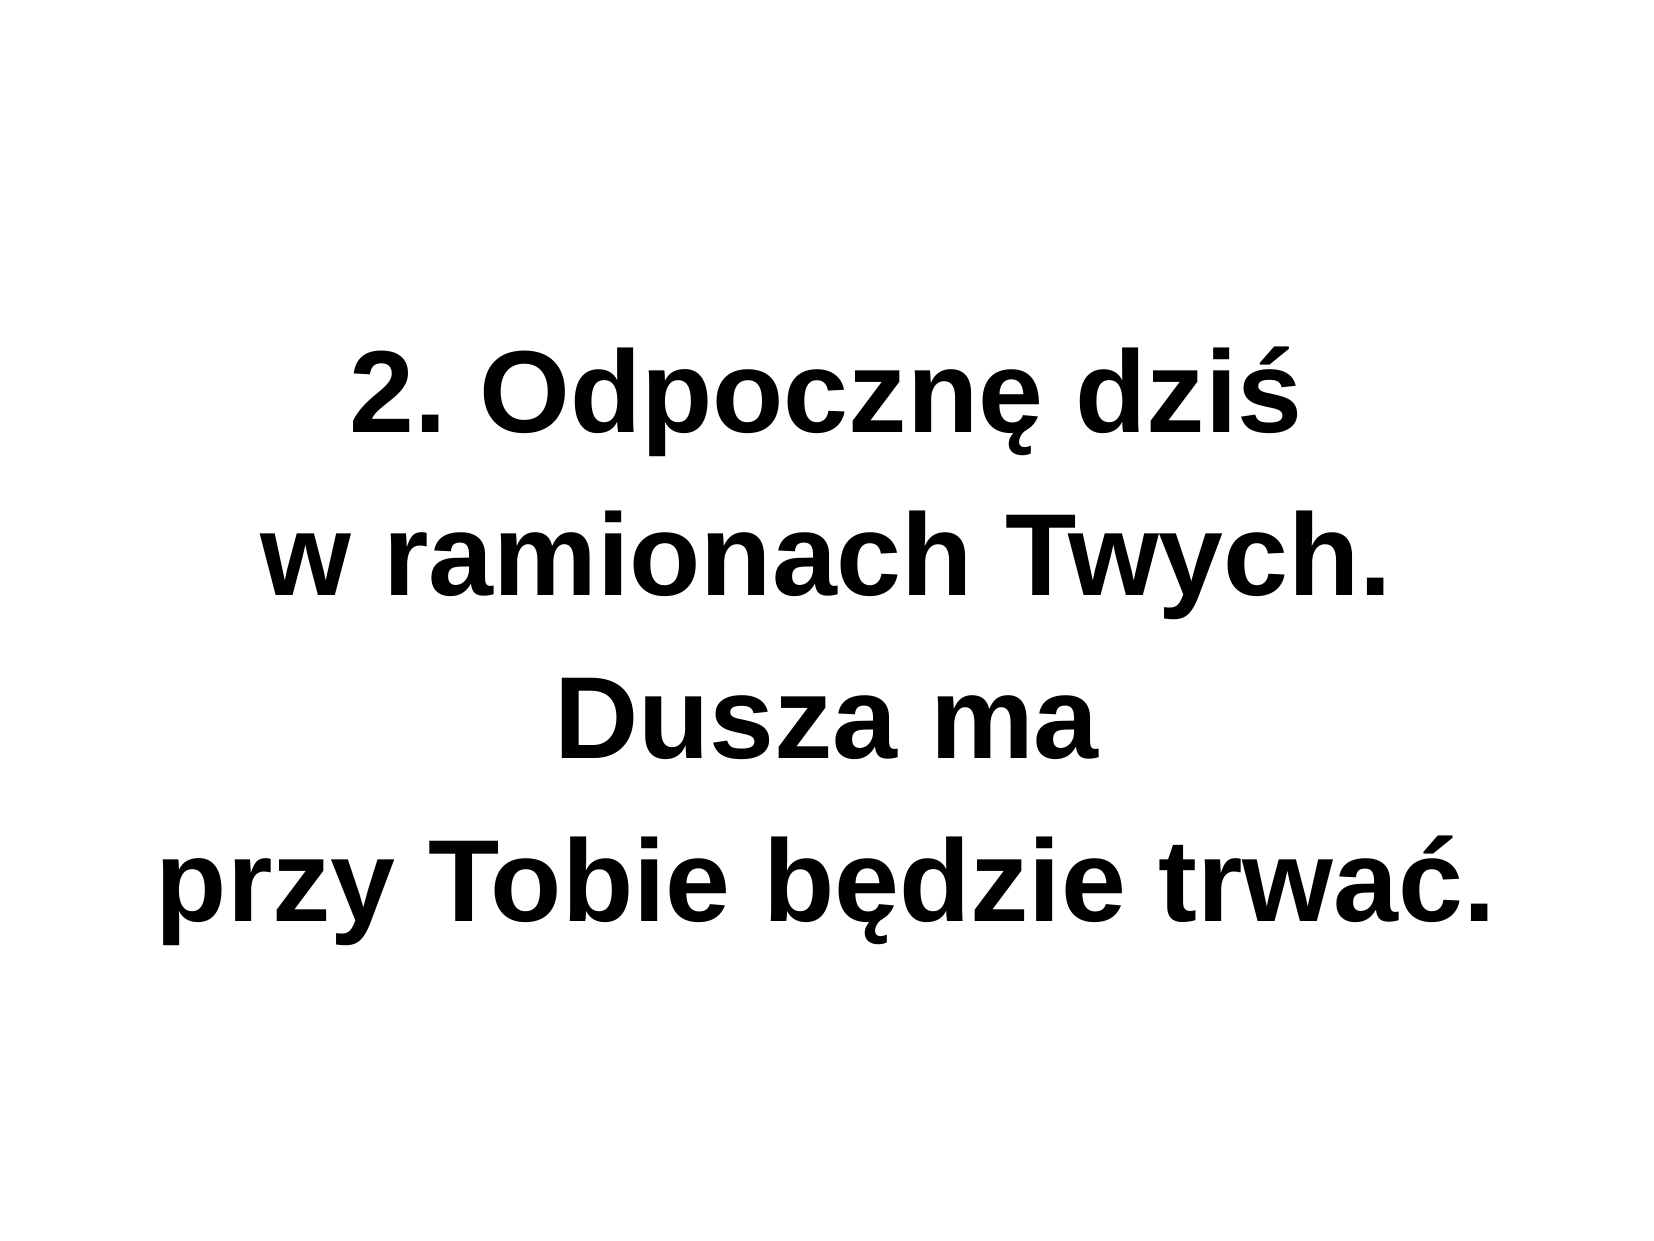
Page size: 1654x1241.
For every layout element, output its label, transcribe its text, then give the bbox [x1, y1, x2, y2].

subtitle 2. Odpocznę dziś w ramionach Twych. Dusza ma przy Tobie będzie trwać. [0, 0, 1654, 1241]
